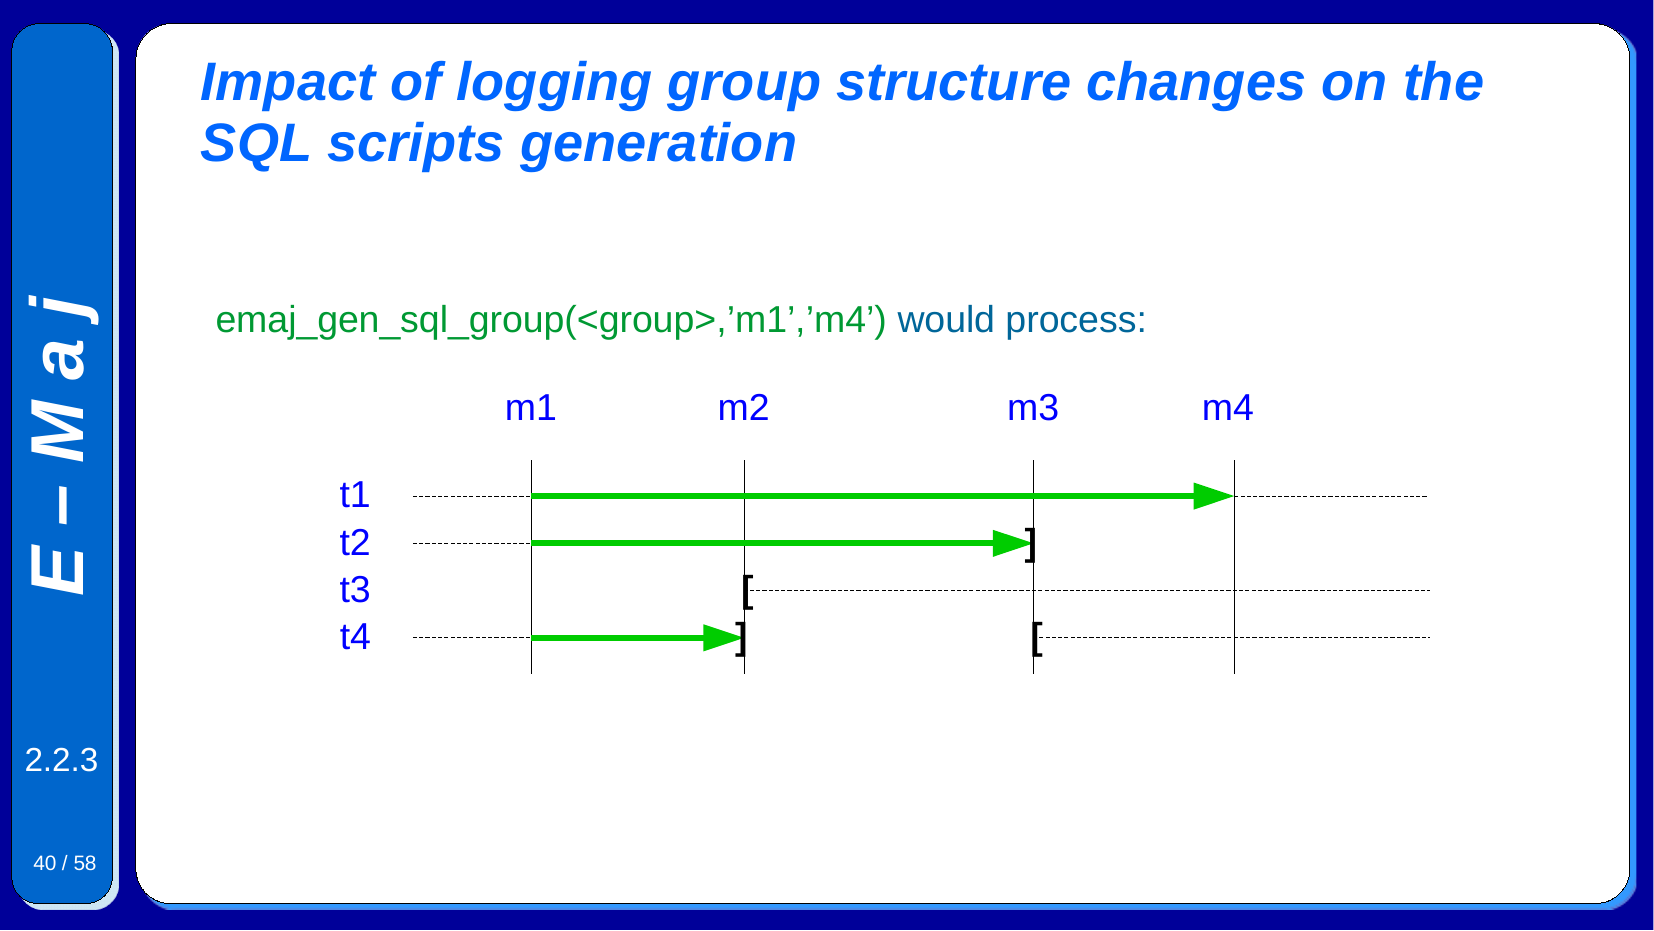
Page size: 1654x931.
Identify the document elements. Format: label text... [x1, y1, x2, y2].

text_box t1 [324, 466, 386, 513]
text_box ] [720, 608, 763, 666]
text_box t3 [324, 561, 386, 608]
text_box m2 [702, 379, 785, 436]
text_box m3 [992, 379, 1074, 436]
text_box emaj_gen_sql_group(<group>,’m1’,’m4’) would process: [200, 291, 1162, 349]
title Impact of logging group structure changes on the SQL scripts generation [200, 34, 1575, 191]
text_box [ [726, 561, 769, 618]
text_box t2 [324, 513, 386, 561]
text_box t4 [324, 608, 386, 666]
text_box [ [1015, 608, 1058, 666]
text_box m1 [490, 379, 572, 436]
text_box m4 [1187, 379, 1269, 436]
text_box ] [1009, 513, 1053, 571]
